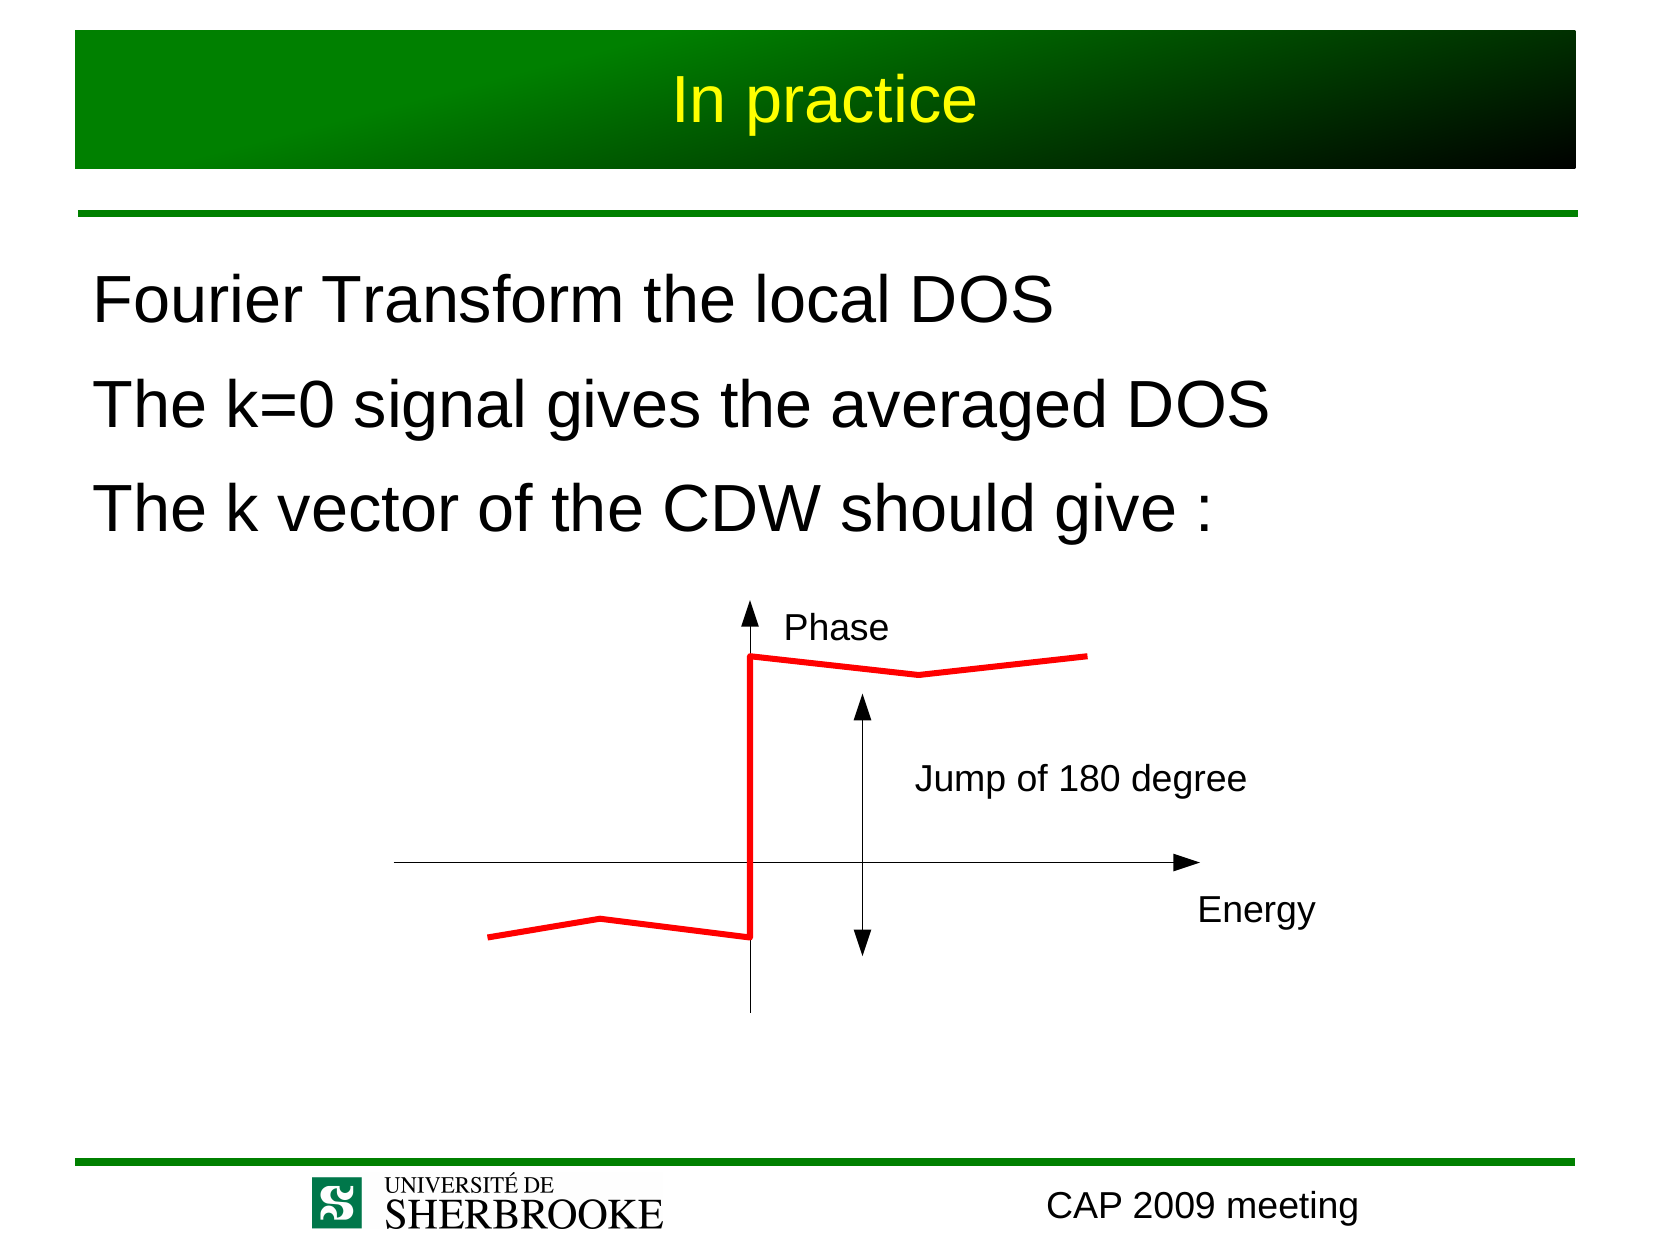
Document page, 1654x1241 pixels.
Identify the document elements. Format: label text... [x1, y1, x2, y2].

text_box Jump of 180 degree [900, 750, 1264, 807]
list Fourier Transform the local DOS The k=0 signal gives the averaged DOS The k vector of the CDW should give : [75, 262, 1576, 1110]
text_box Energy [1182, 881, 1332, 939]
title In practice [75, 30, 1576, 169]
picture [312, 1172, 663, 1229]
text_box Phase [768, 599, 905, 657]
